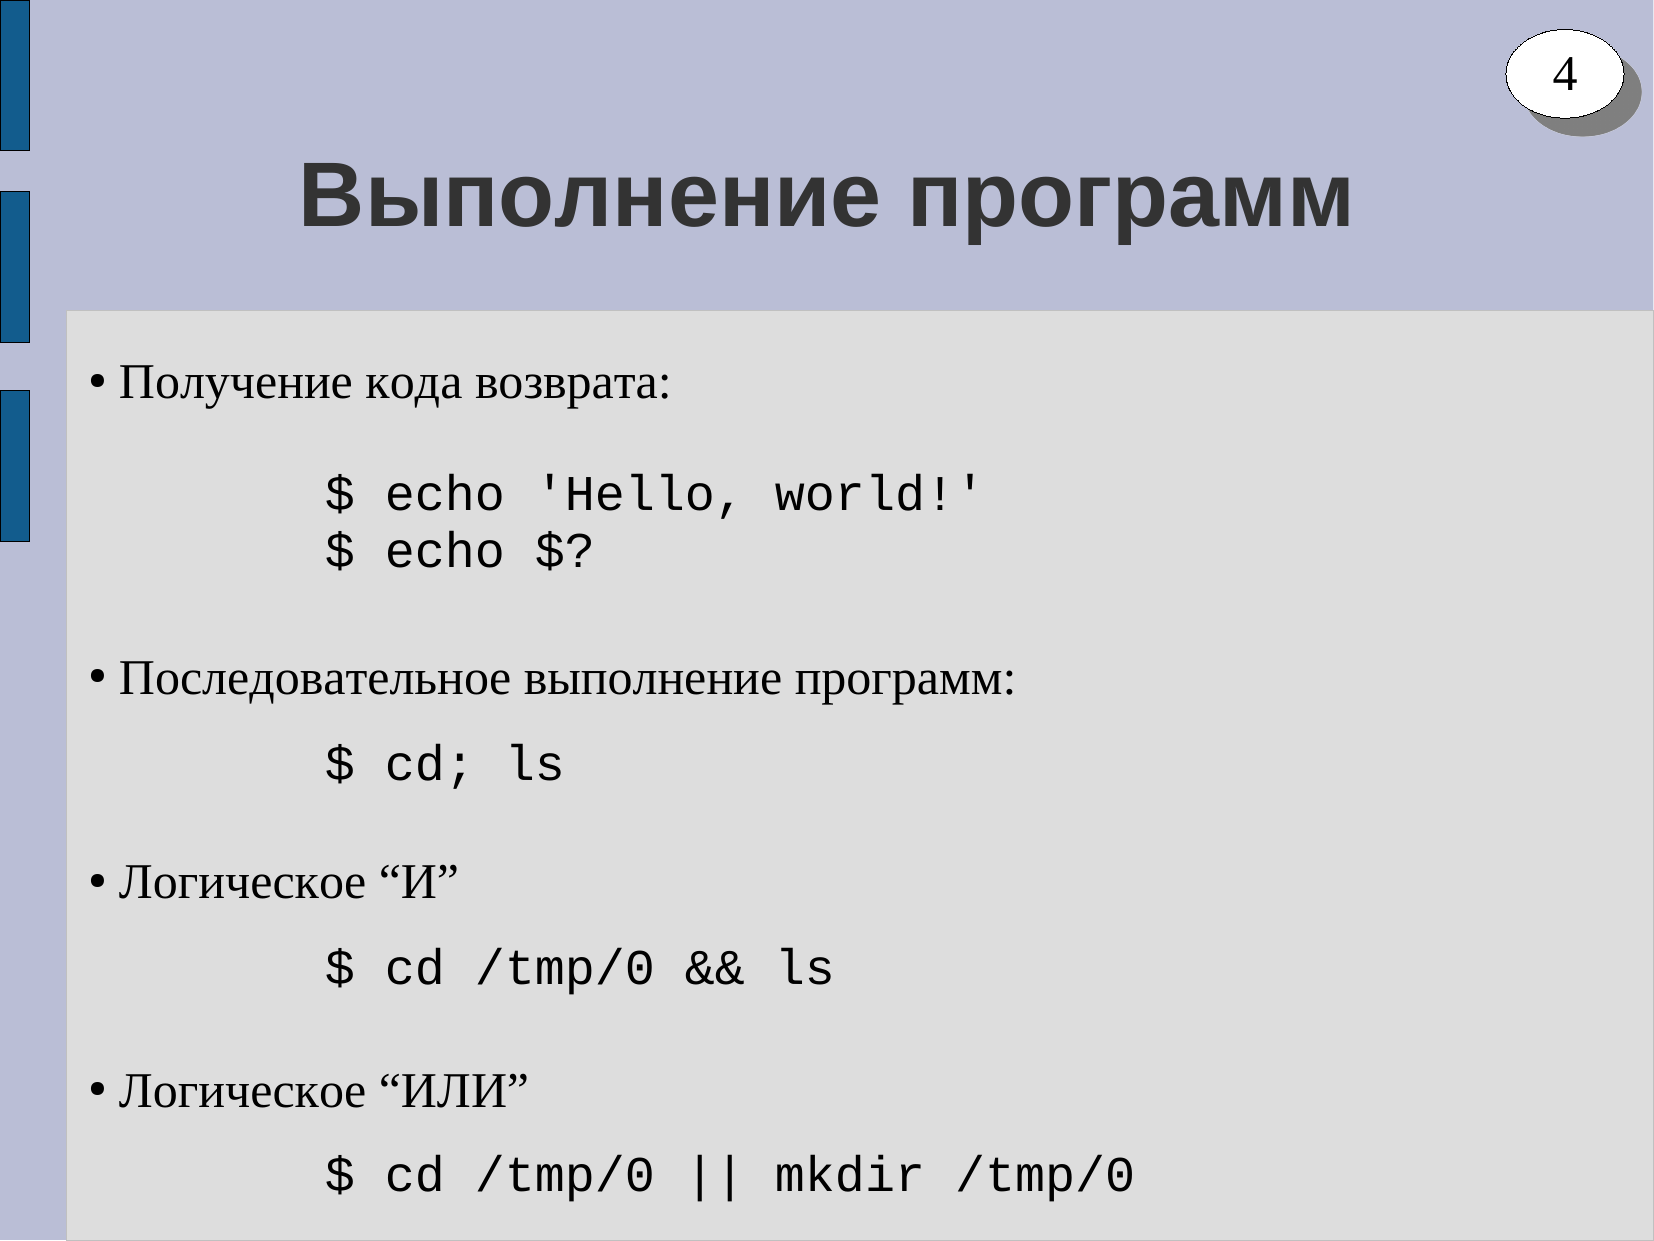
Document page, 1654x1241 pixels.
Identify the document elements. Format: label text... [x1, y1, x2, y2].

text_box $ cd; ls [324, 738, 565, 796]
text_box $ cd /tmp/0 && ls [324, 943, 835, 1000]
text_box Логическое “ИЛИ” [88, 1062, 530, 1119]
text_box $ cd /tmp/0 || mkdir /tmp/0 [324, 1149, 1135, 1207]
text_box $ echo 'Hello, world!' $ echo $? [324, 468, 985, 583]
text_box Получение кода возврата: [88, 354, 673, 410]
text_box Логическое “И” [88, 854, 460, 910]
title Выполнение программ [121, 91, 1534, 299]
text_box Последовательное выполнение программ: [88, 649, 1018, 761]
text_box 4 [1505, 29, 1625, 119]
